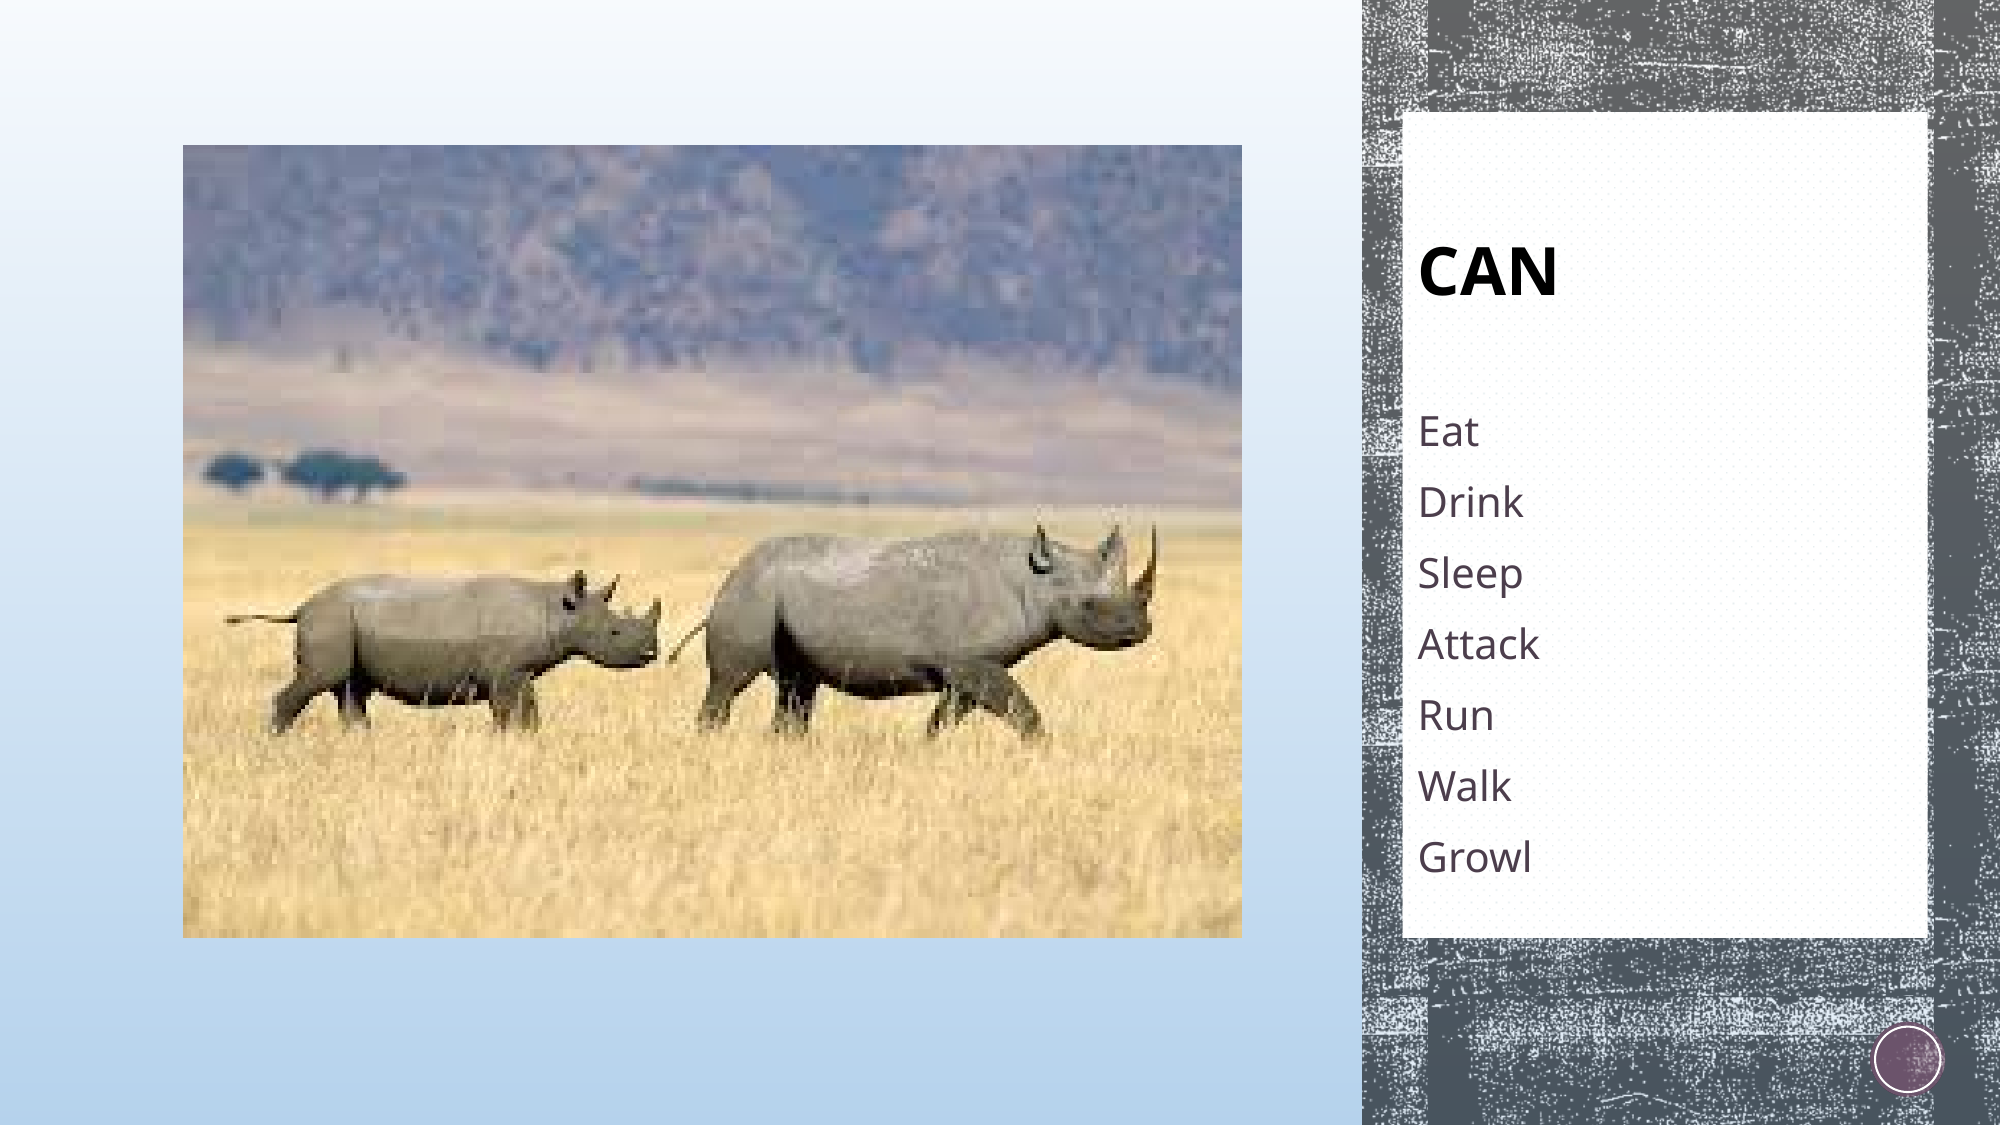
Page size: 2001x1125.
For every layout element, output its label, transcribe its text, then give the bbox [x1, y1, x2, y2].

picture [1870, 1021, 1946, 1097]
title CAN [1402, 112, 1928, 397]
picture [183, 145, 1242, 938]
list Eat Drink Sleep Attack Run Walk Growl [1402, 397, 1928, 938]
